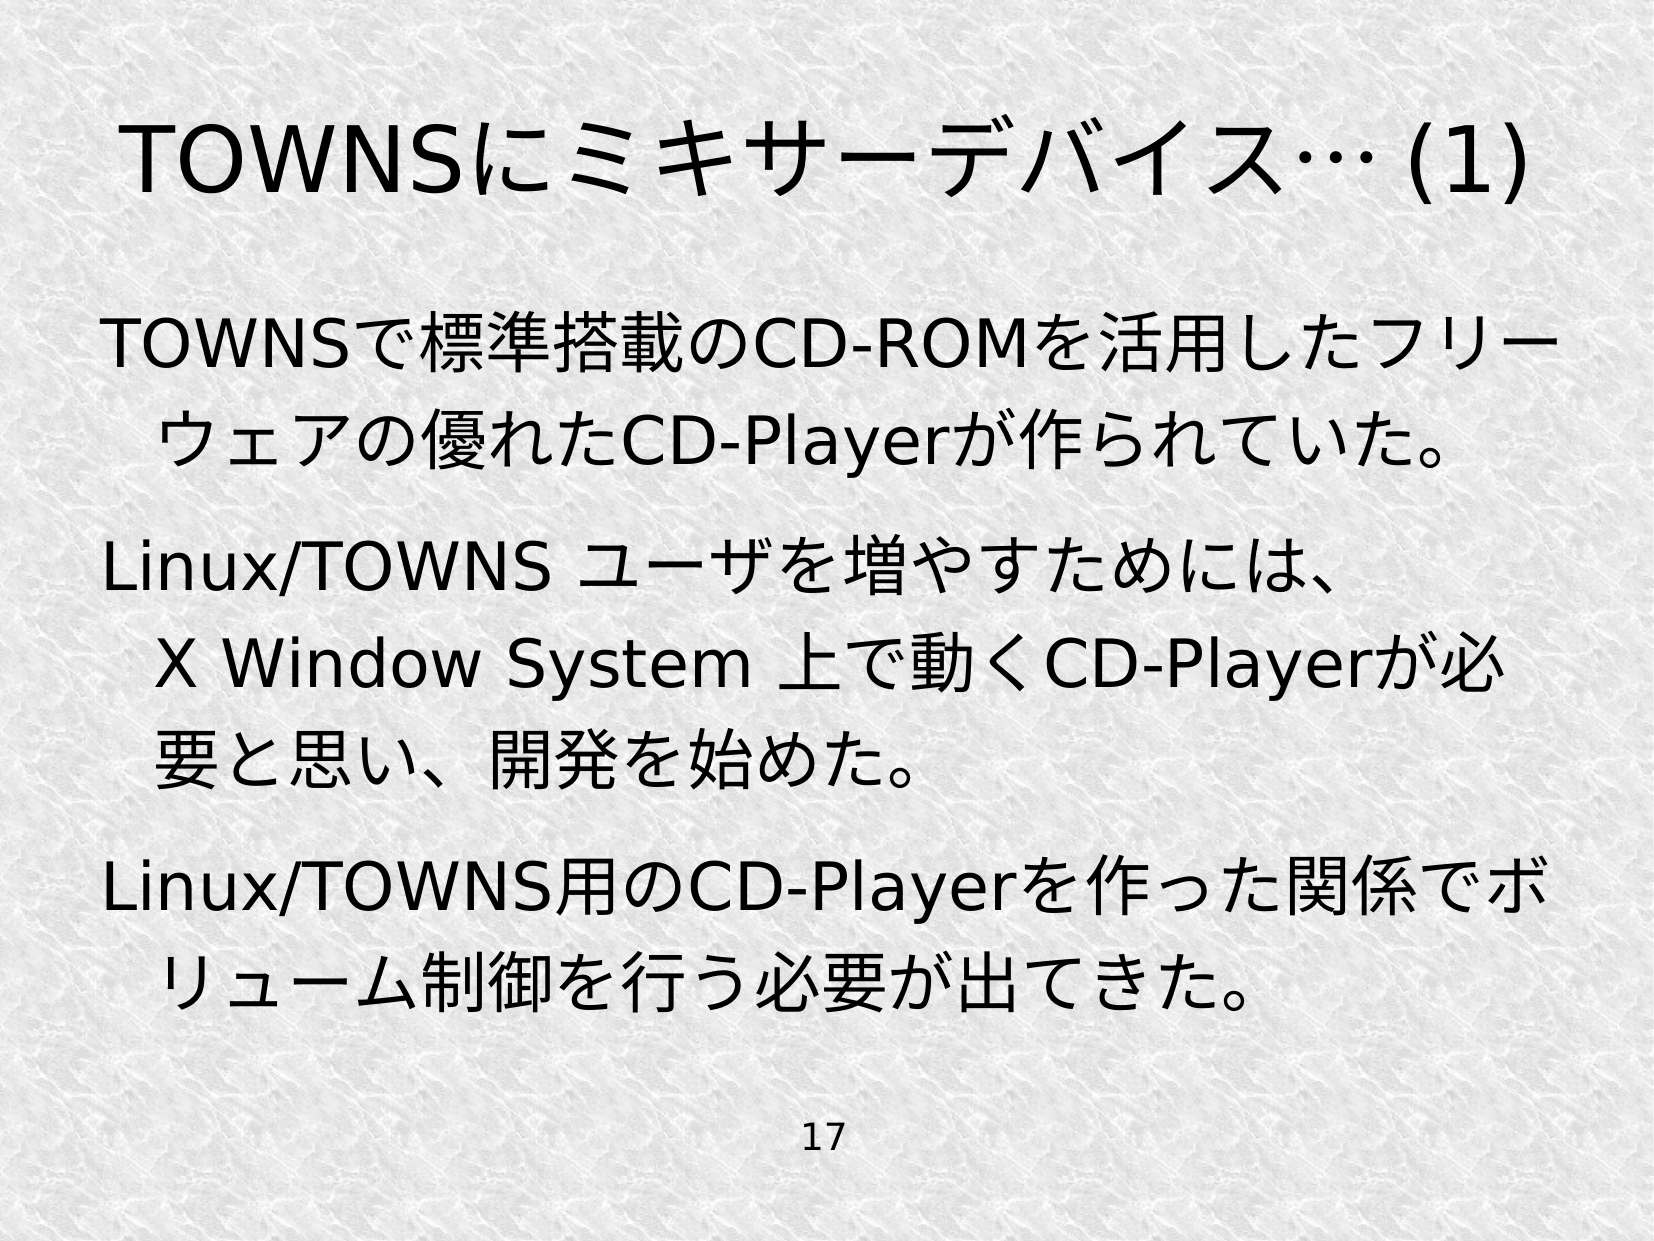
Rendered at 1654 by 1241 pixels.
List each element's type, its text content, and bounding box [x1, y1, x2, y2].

title TOWNSにミキサーデバイス… (1) [82, 49, 1571, 257]
picture [0, 0, 1654, 1241]
list TOWNSで標準搭載のCD-ROMを活用したフリーウェアの優れたCD-Playerが作られていた。 Linux/TOWNS ユーザを増やすためには、 X Window System 上で動くCD-Playerが必要と思い、開発を始めた。 Linux/TOWNS用のCD-Playerを作った関係でボリューム制御を行う必要が出てきた。 [82, 290, 1571, 1109]
text_box <番号> [752, 1108, 895, 1182]
